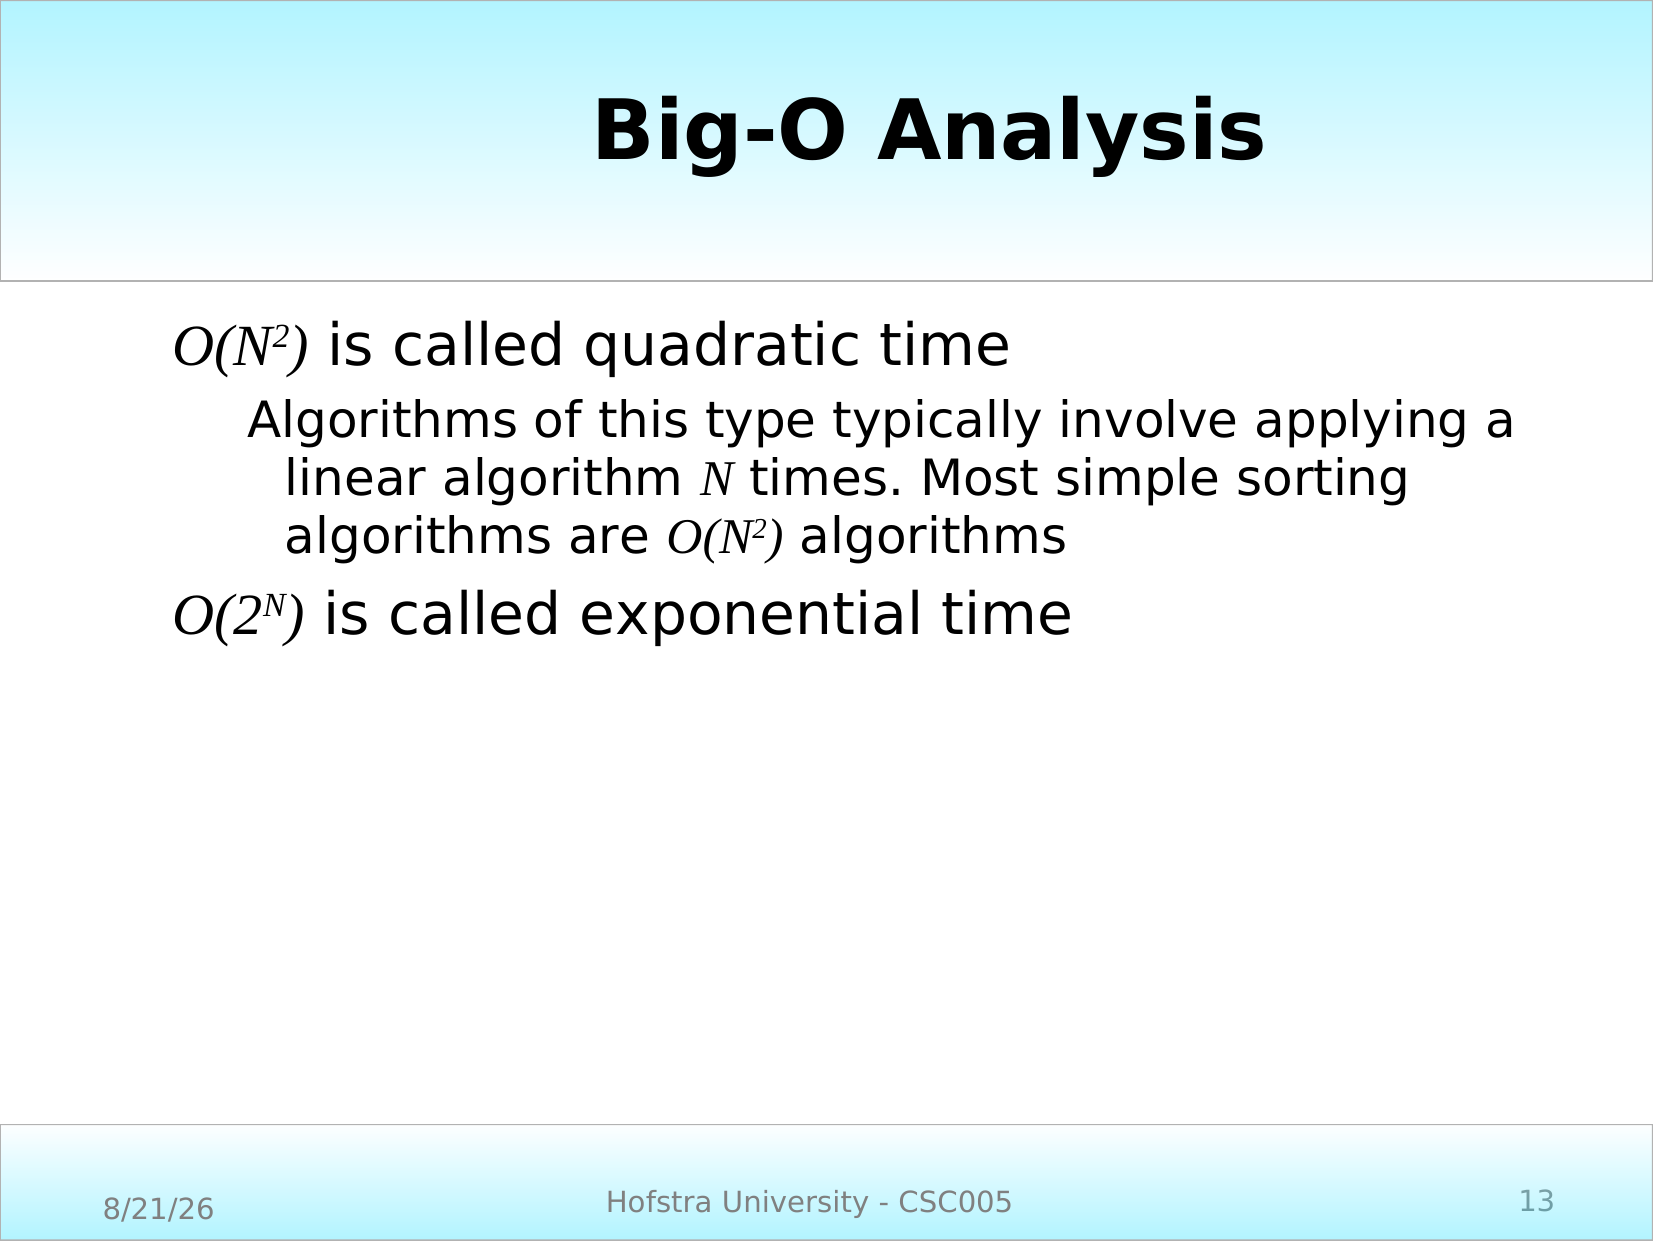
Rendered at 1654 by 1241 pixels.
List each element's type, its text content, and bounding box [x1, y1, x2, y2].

title Big-O Analysis [247, 27, 1612, 235]
list O(N2) is called quadratic time Algorithms of this type typically involve applying a linear algorithm N times. Most simple sorting algorithms are O(N2) algorithms O(2N) is called exponential time [82, 303, 1571, 1131]
